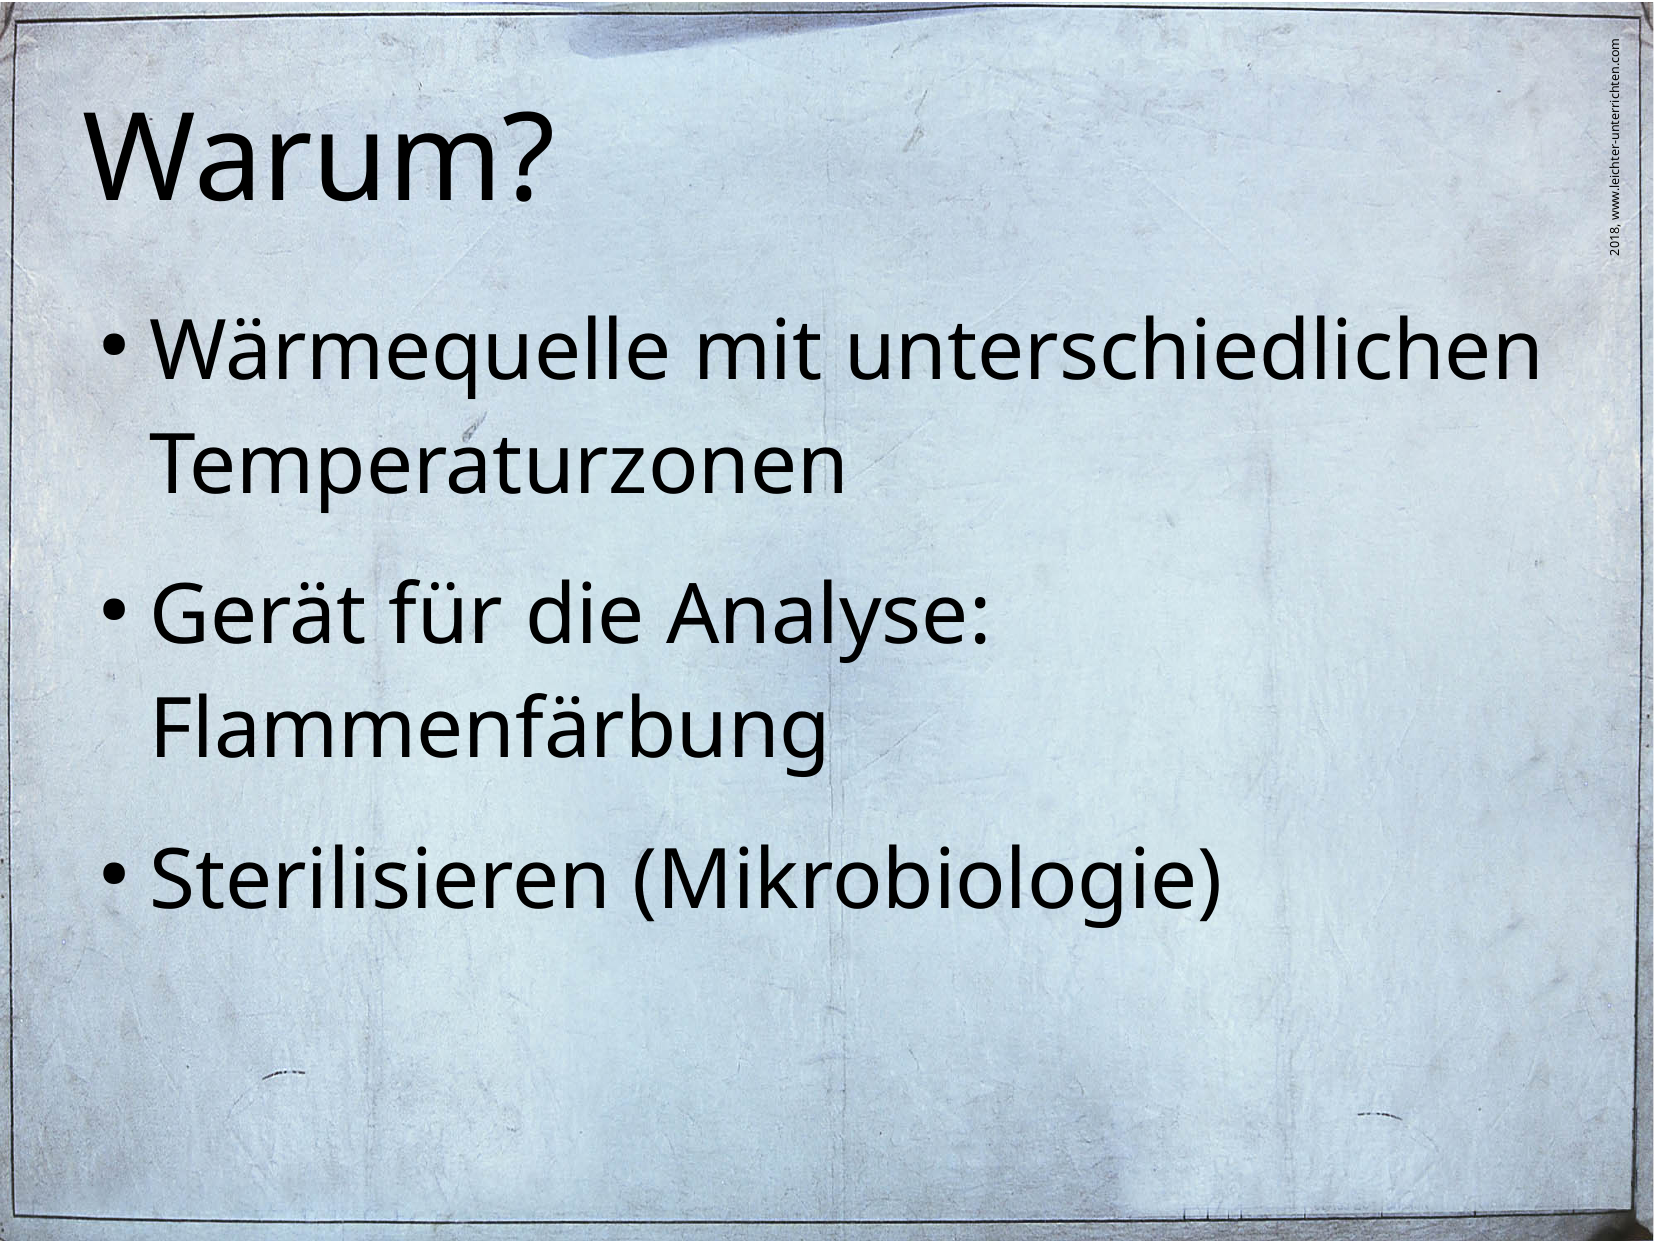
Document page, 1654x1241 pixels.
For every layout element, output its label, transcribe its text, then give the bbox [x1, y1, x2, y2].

title Warum? [82, 49, 1571, 257]
picture [0, 2, 1654, 1241]
list Wärmequelle mit unterschiedlichen Temperaturzonen Gerät für die Analyse: Flammenfärbung Sterilisieren (Mikrobiologie) [82, 290, 1571, 1010]
